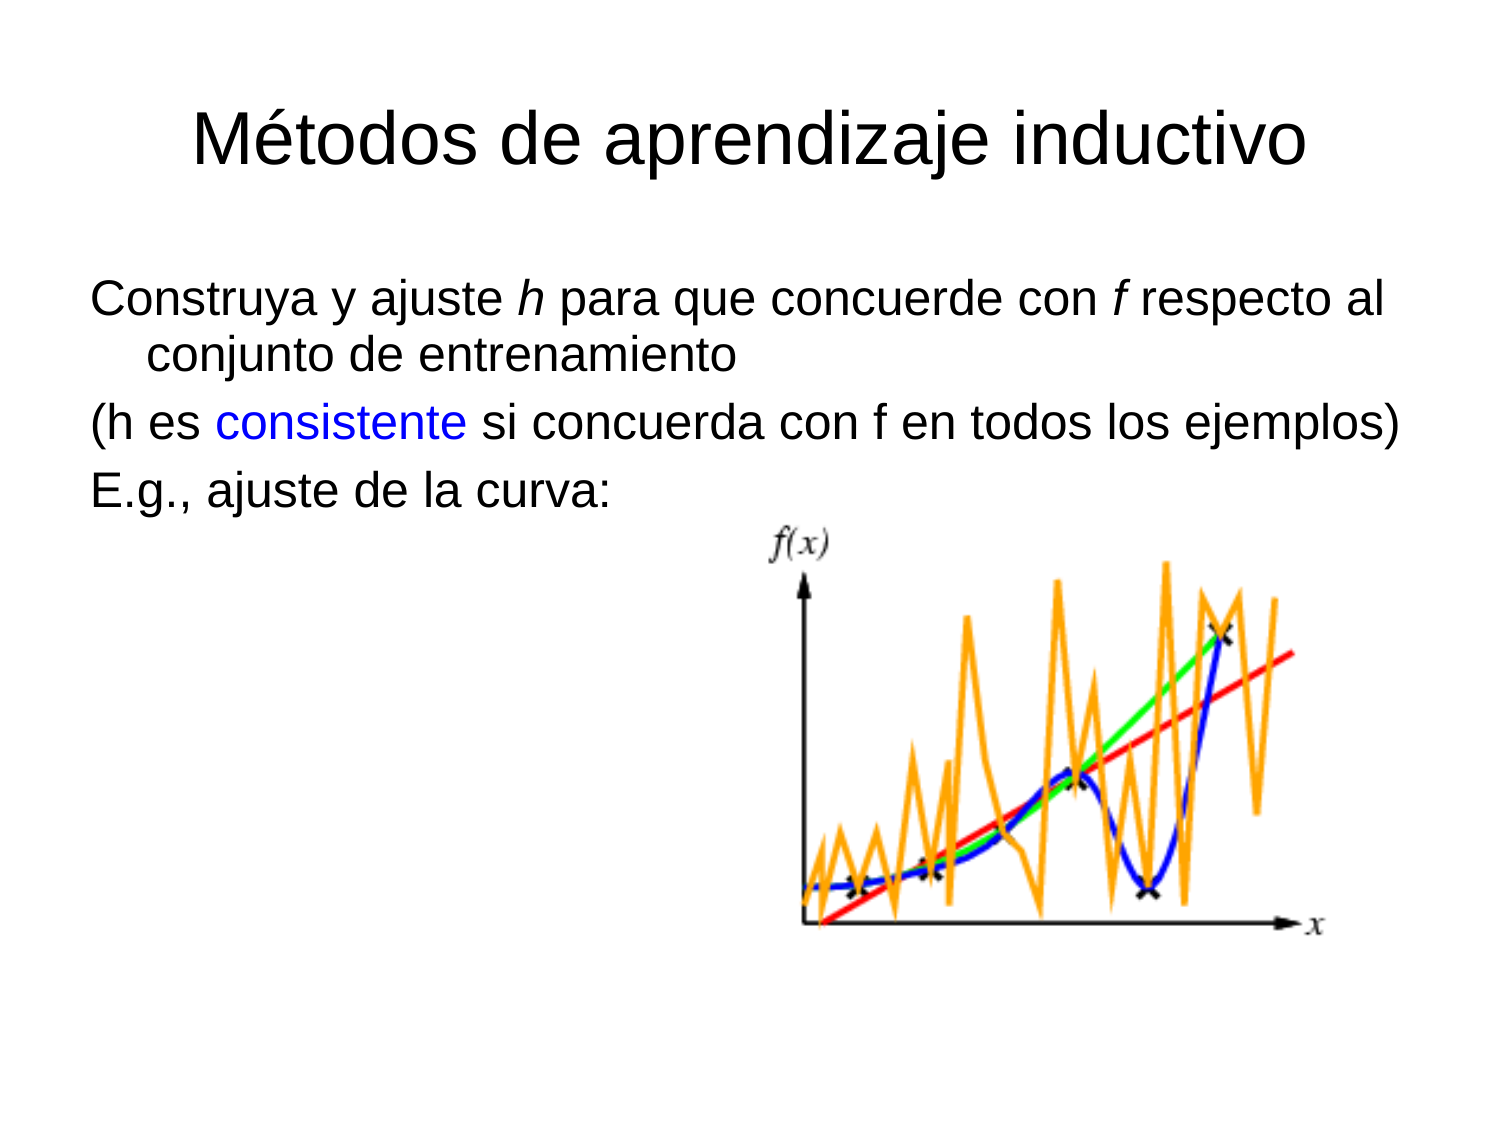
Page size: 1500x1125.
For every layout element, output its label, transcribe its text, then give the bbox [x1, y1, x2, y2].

title Métodos de aprendizaje inductivo [75, 45, 1426, 233]
list Construya y ajuste h para que concuerde con f respecto al conjunto de entrenamiento (h es consistente si concuerda con f en todos los ejemplos) E.g., ajuste de la curva: [75, 262, 1426, 1063]
